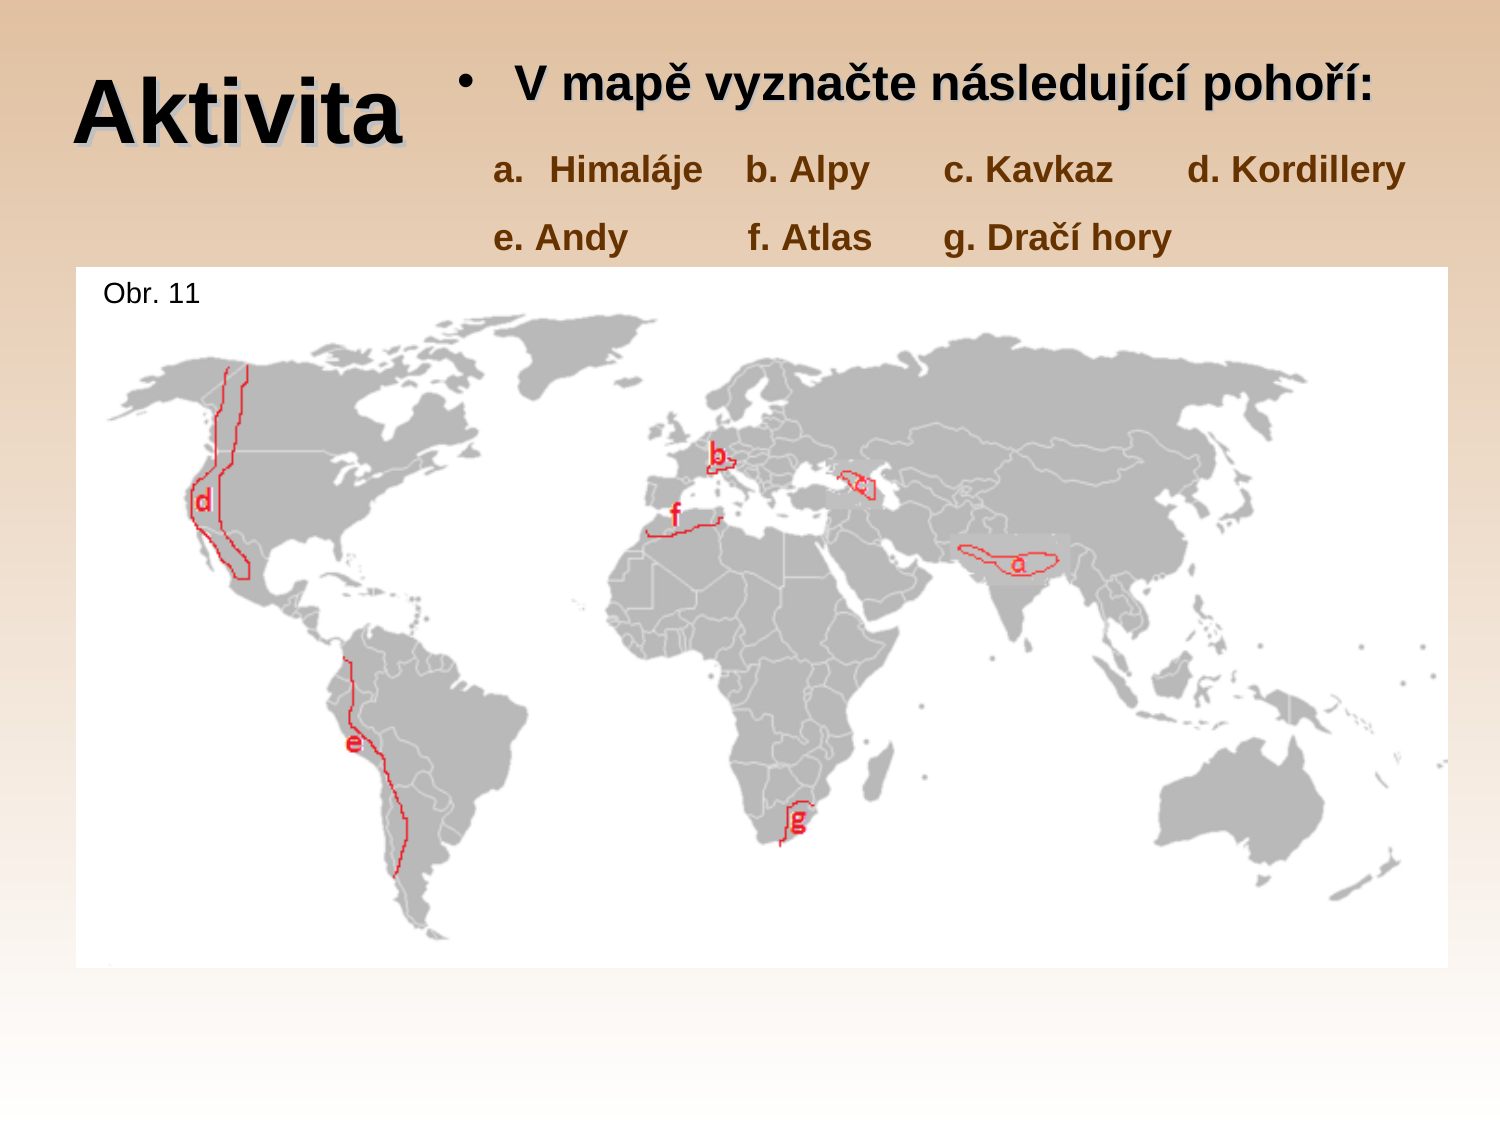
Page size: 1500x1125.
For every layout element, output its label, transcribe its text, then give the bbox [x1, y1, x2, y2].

text_box Obr. 11 [88, 267, 219, 318]
text_box Himaláje b. Alpy c. Kavkaz d. Kordillery e. Andy f. Atlas g. Dračí hory [478, 137, 1436, 267]
list V mapě vyznačte následující pohoří: [442, 42, 1436, 131]
picture [76, 267, 1448, 968]
title Aktivita [41, 31, 433, 183]
